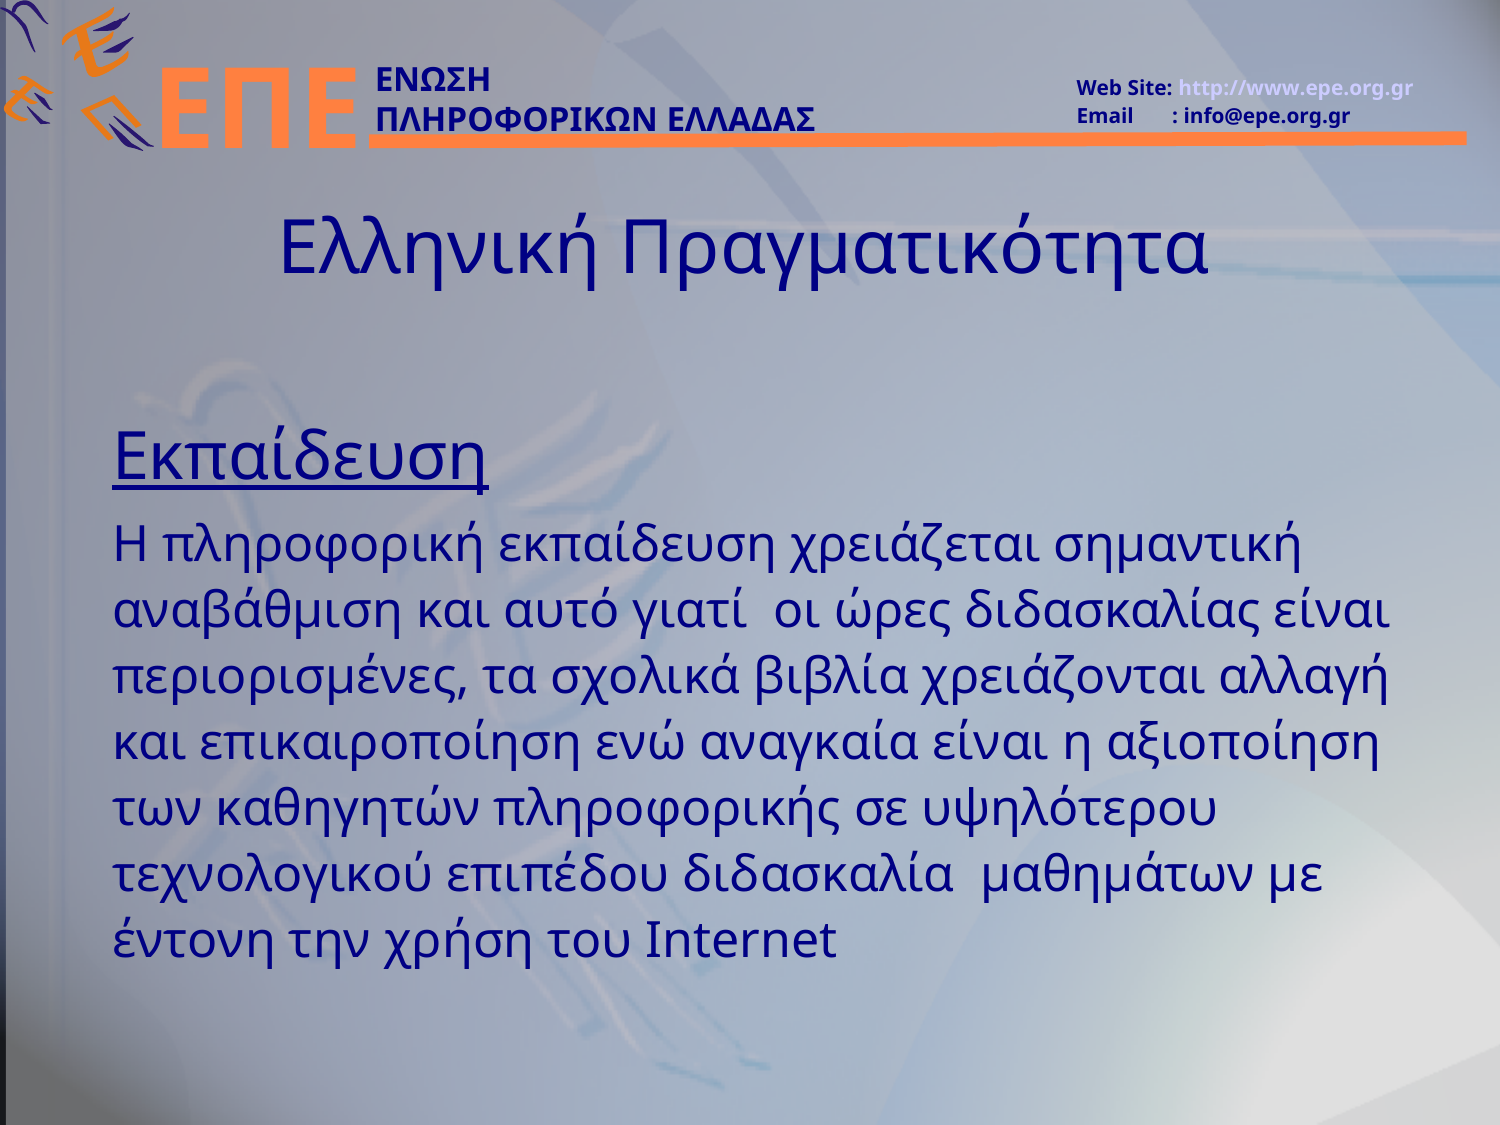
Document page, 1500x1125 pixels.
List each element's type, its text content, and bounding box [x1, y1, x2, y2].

list Εκπαίδευση Η πληροφορική εκπαίδευση χρειάζεται σημαντική αναβάθμιση και αυτό γιατί οι ώρες διδασκαλίας είναι περιορισμένες, τα σχολικά βιβλία χρειάζονται αλλαγή και επικαιροποίηση ενώ αναγκαία είναι η αξιοποίηση των καθηγητών πληροφορικής σε υψηλότερου τεχνολογικού επιπέδου διδασκαλία μαθημάτων με έντονη την χρήση του Internet [41, 397, 1435, 1073]
title Ελληνική Πραγματικότητα [29, 149, 1459, 338]
